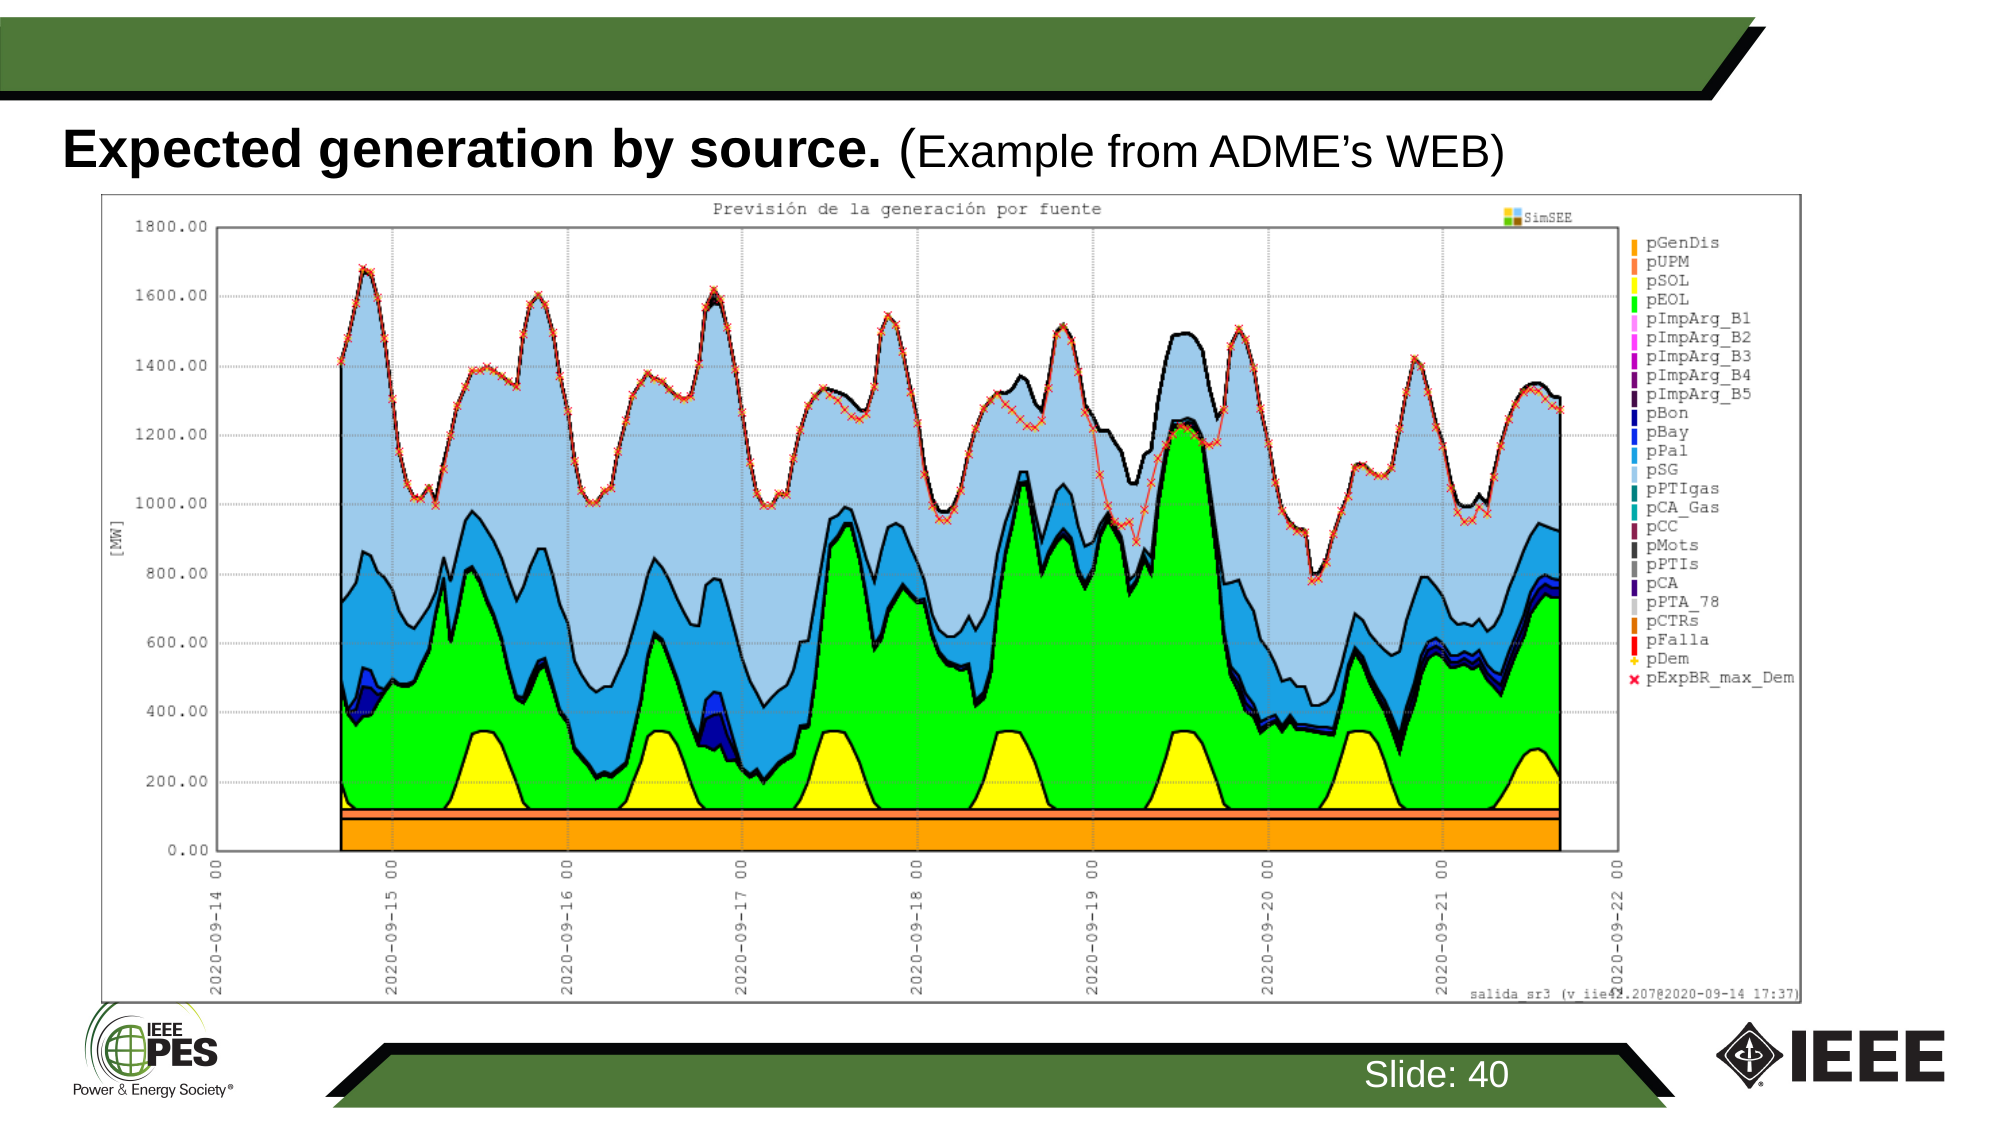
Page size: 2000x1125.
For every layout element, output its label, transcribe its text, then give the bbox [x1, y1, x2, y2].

text_box Expected generation by source. (Example from ADME’s WEB) [47, 111, 1548, 201]
picture [0, 0, 2000, 1125]
